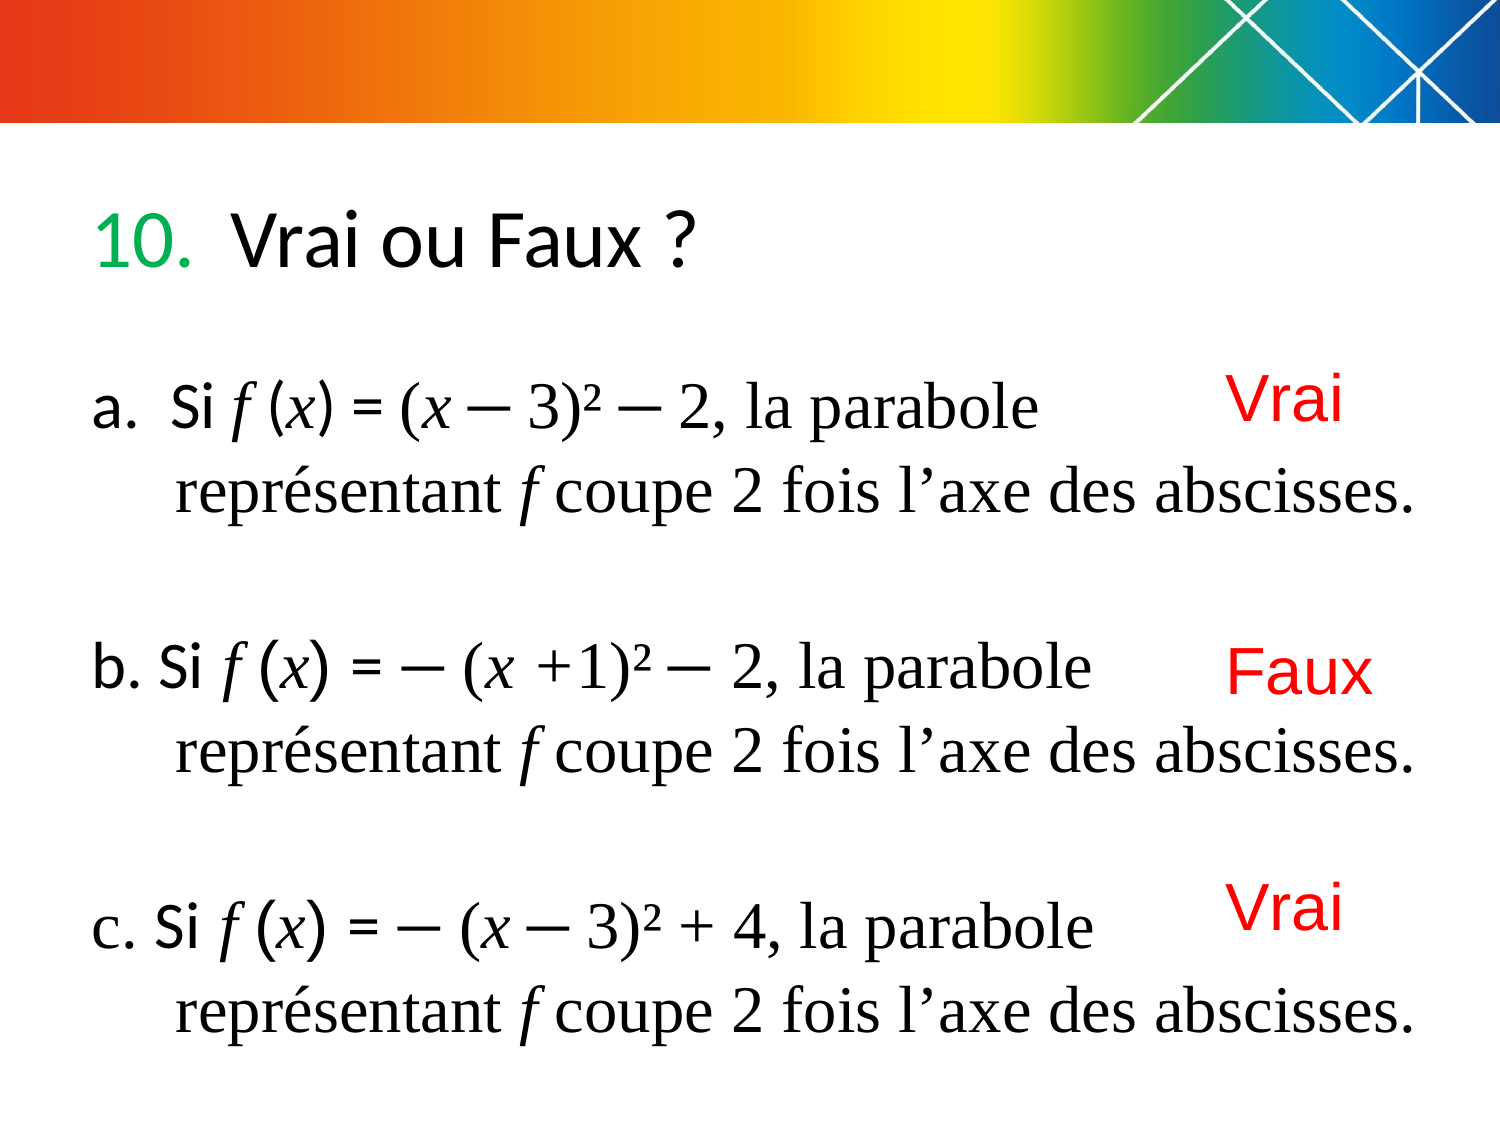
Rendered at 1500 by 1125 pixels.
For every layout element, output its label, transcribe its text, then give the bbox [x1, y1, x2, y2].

picture [0, 0, 1359, 123]
text_box Vrai [1210, 347, 1459, 443]
text_box Vrai [1210, 856, 1459, 952]
picture [1340, 0, 1500, 123]
text_box Faux [1210, 620, 1459, 716]
title Vrai ou Faux ? [75, 163, 1500, 305]
text_box a. Si f (x) = (x – 3)² – 2, la parabole représentant f coupe 2 fois l’axe des abscisses. b. Si f (x) = – (x +1)² – 2, la parabole représentant f coupe 2 fois l’axe des abscisses. c. Si f (x) = – (x – 3)² + 4, la parabole représentant f coupe 2 fois l’axe des abscisses. [76, 338, 1447, 1125]
